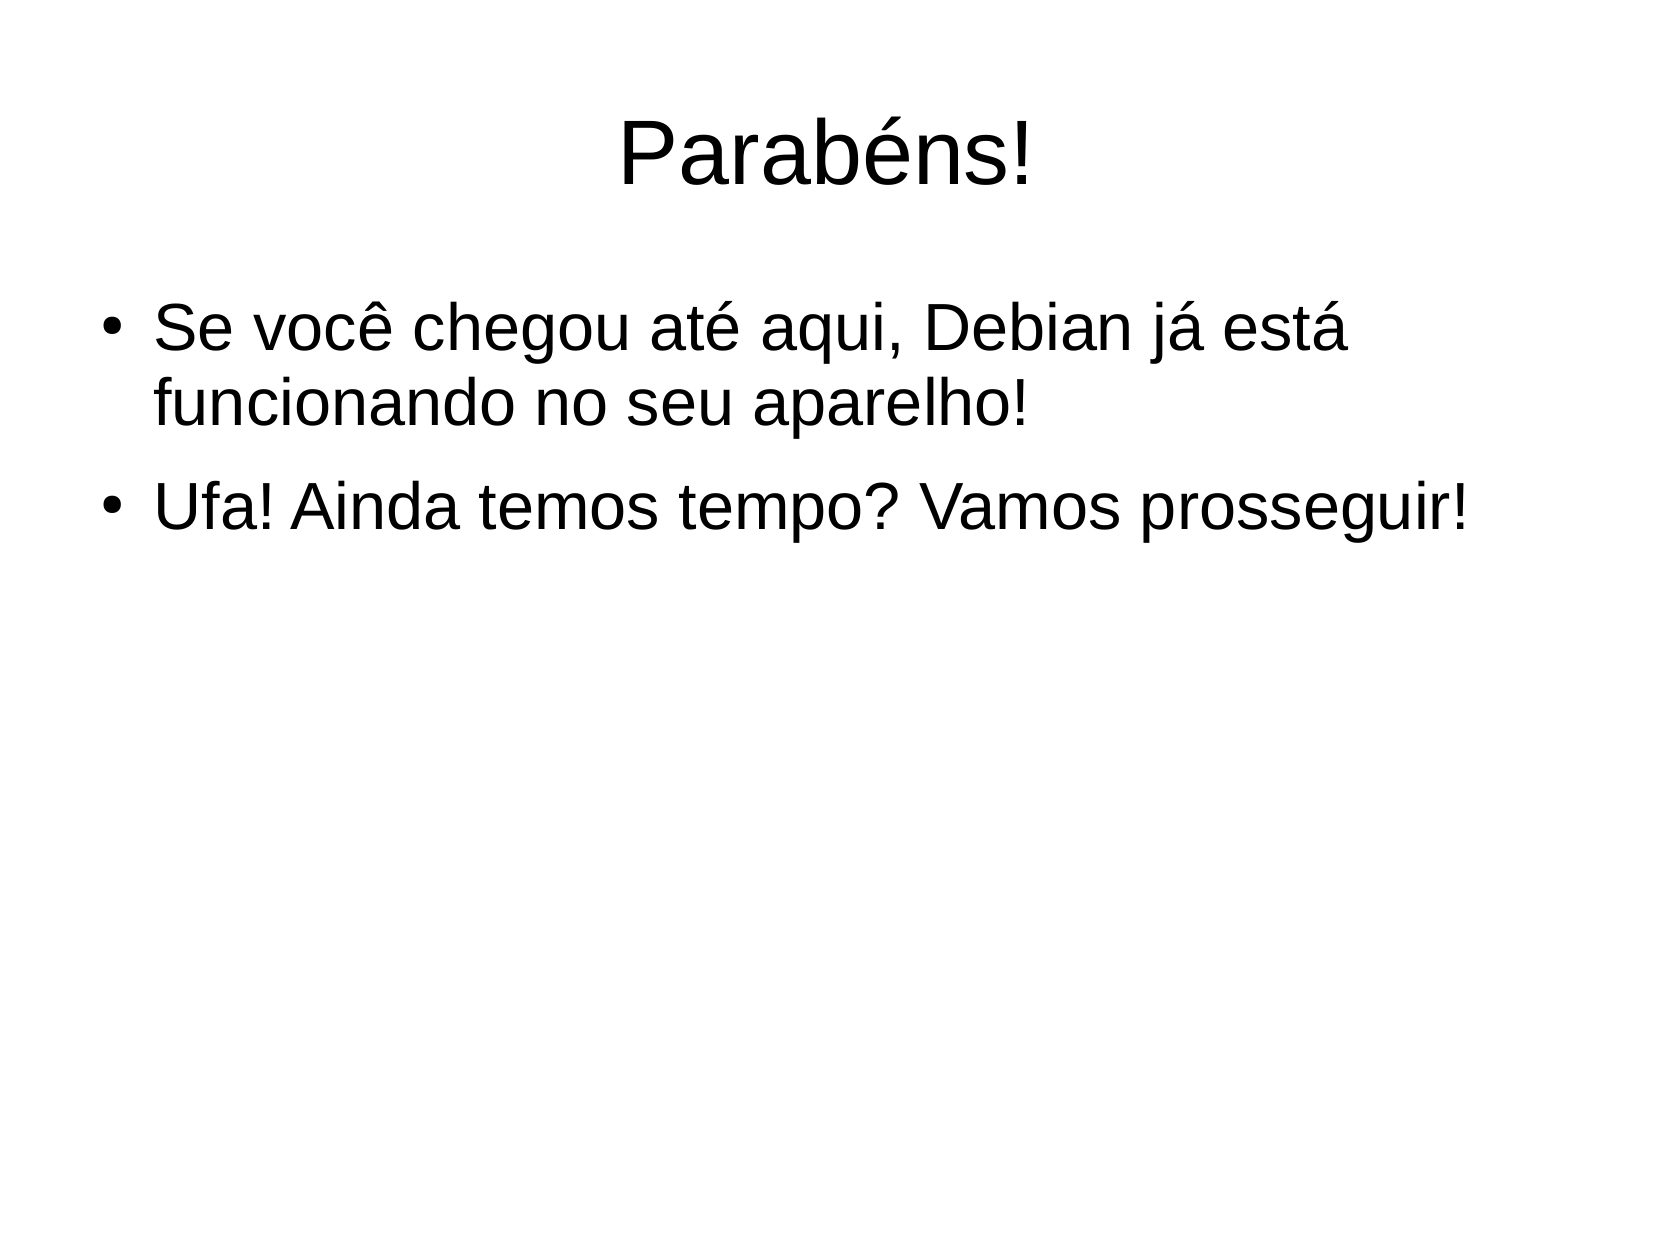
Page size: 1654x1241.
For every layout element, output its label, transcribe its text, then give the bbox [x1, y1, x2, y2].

title Parabéns! [82, 49, 1571, 257]
list Se você chegou até aqui, Debian já está funcionando no seu aparelho! Ufa! Ainda temos tempo? Vamos prosseguir! [82, 290, 1571, 1010]
